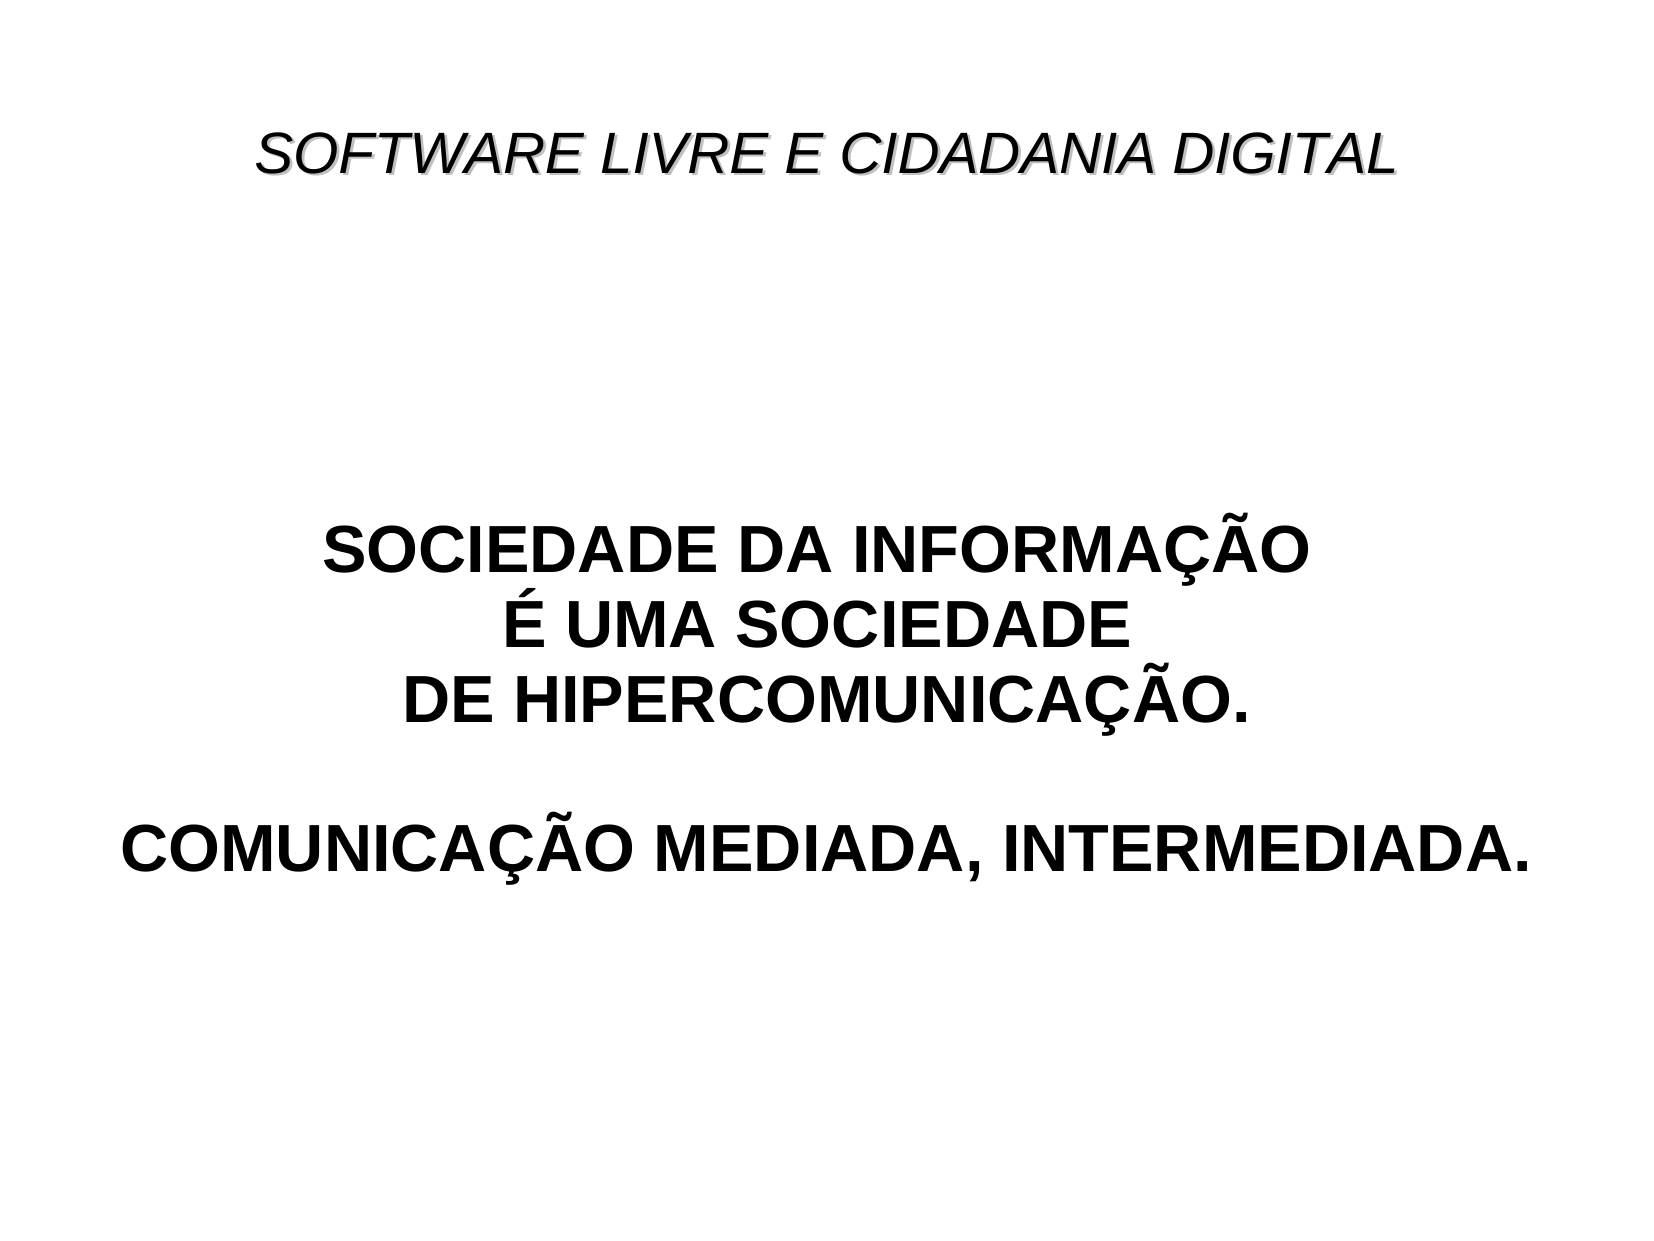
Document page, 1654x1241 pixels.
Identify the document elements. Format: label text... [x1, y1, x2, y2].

title SOFTWARE LIVRE E CIDADANIA DIGITAL [82, 49, 1571, 257]
subtitle SOCIEDADE DA INFORMAÇÃO É UMA SOCIEDADE DE HIPERCOMUNICAÇÃO. COMUNICAÇÃO MEDIADA, INTERMEDIADA. [82, 297, 1571, 1102]
